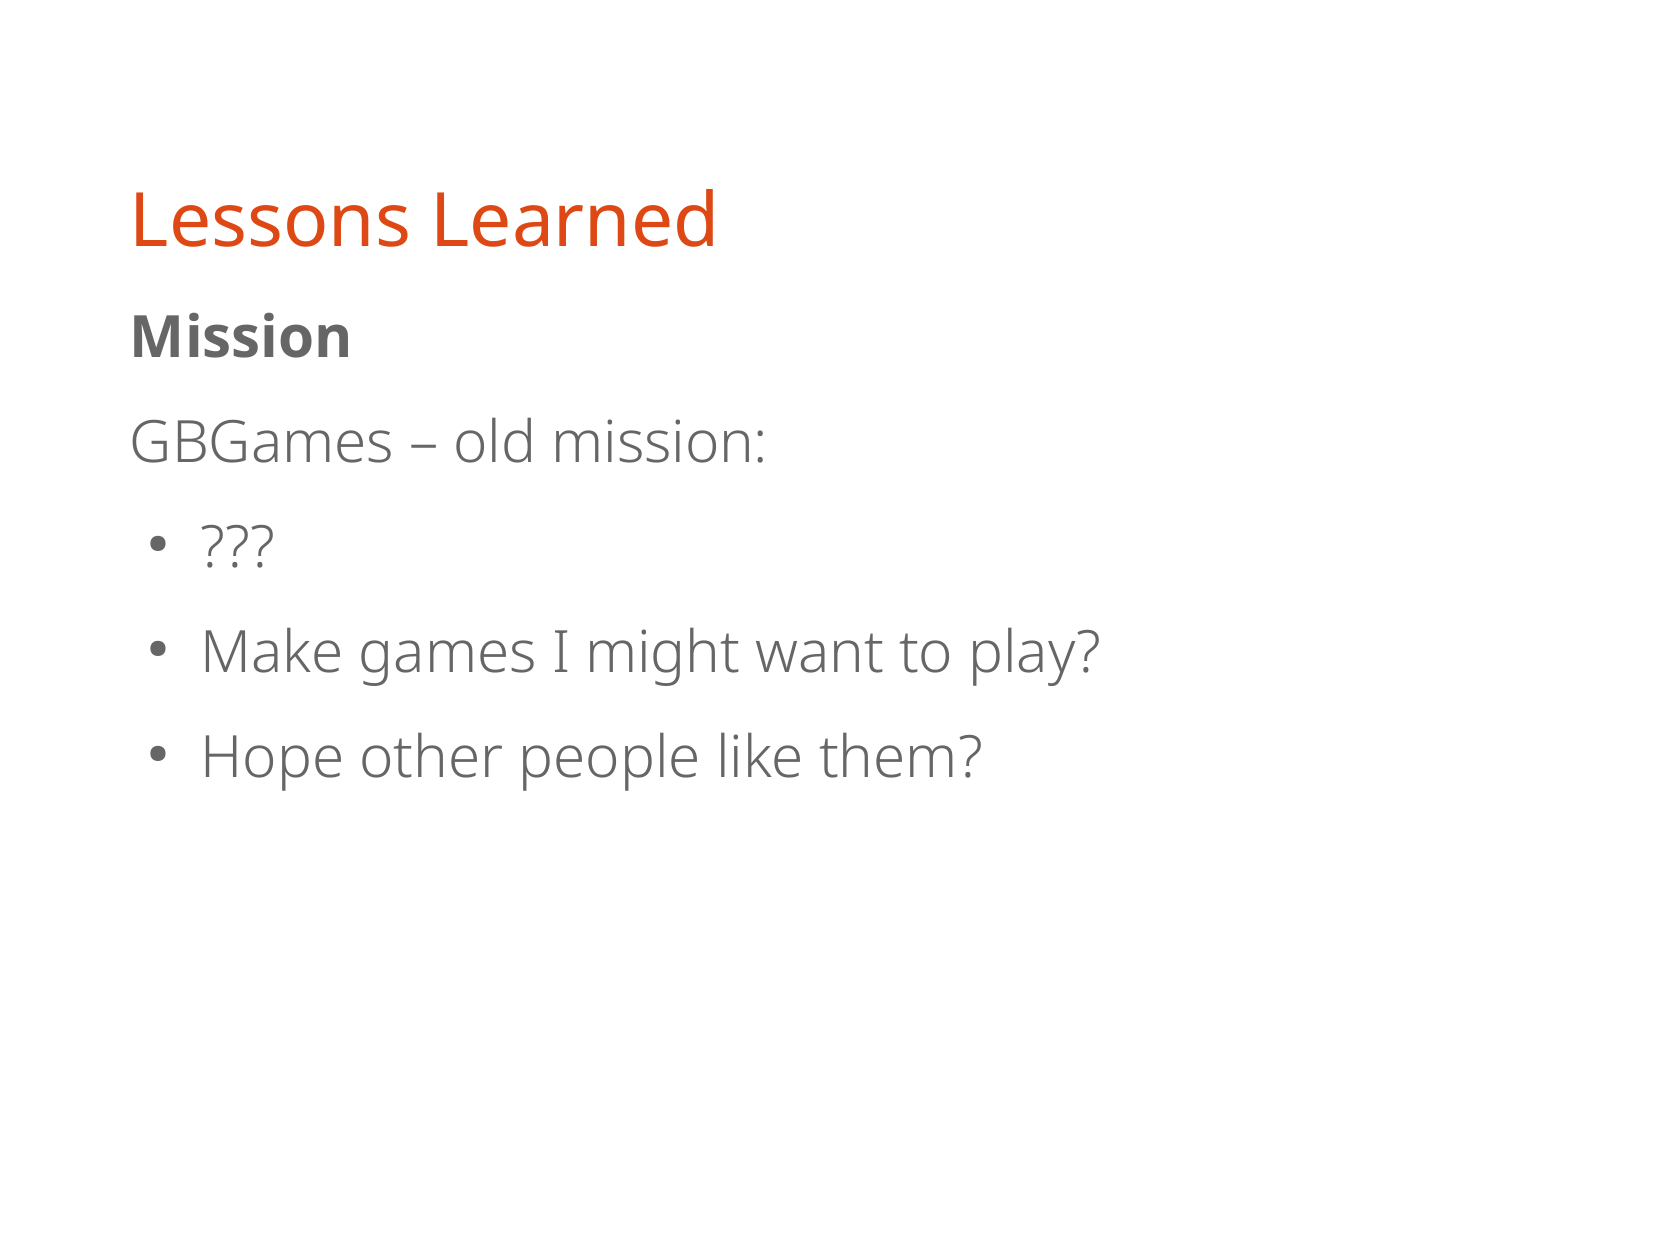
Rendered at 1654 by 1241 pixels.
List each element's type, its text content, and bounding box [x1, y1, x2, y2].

title Lessons Learned [129, 153, 1518, 281]
list Mission GBGames – old mission: ??? Make games I might want to play? Hope other people like them? [129, 295, 1518, 1010]
